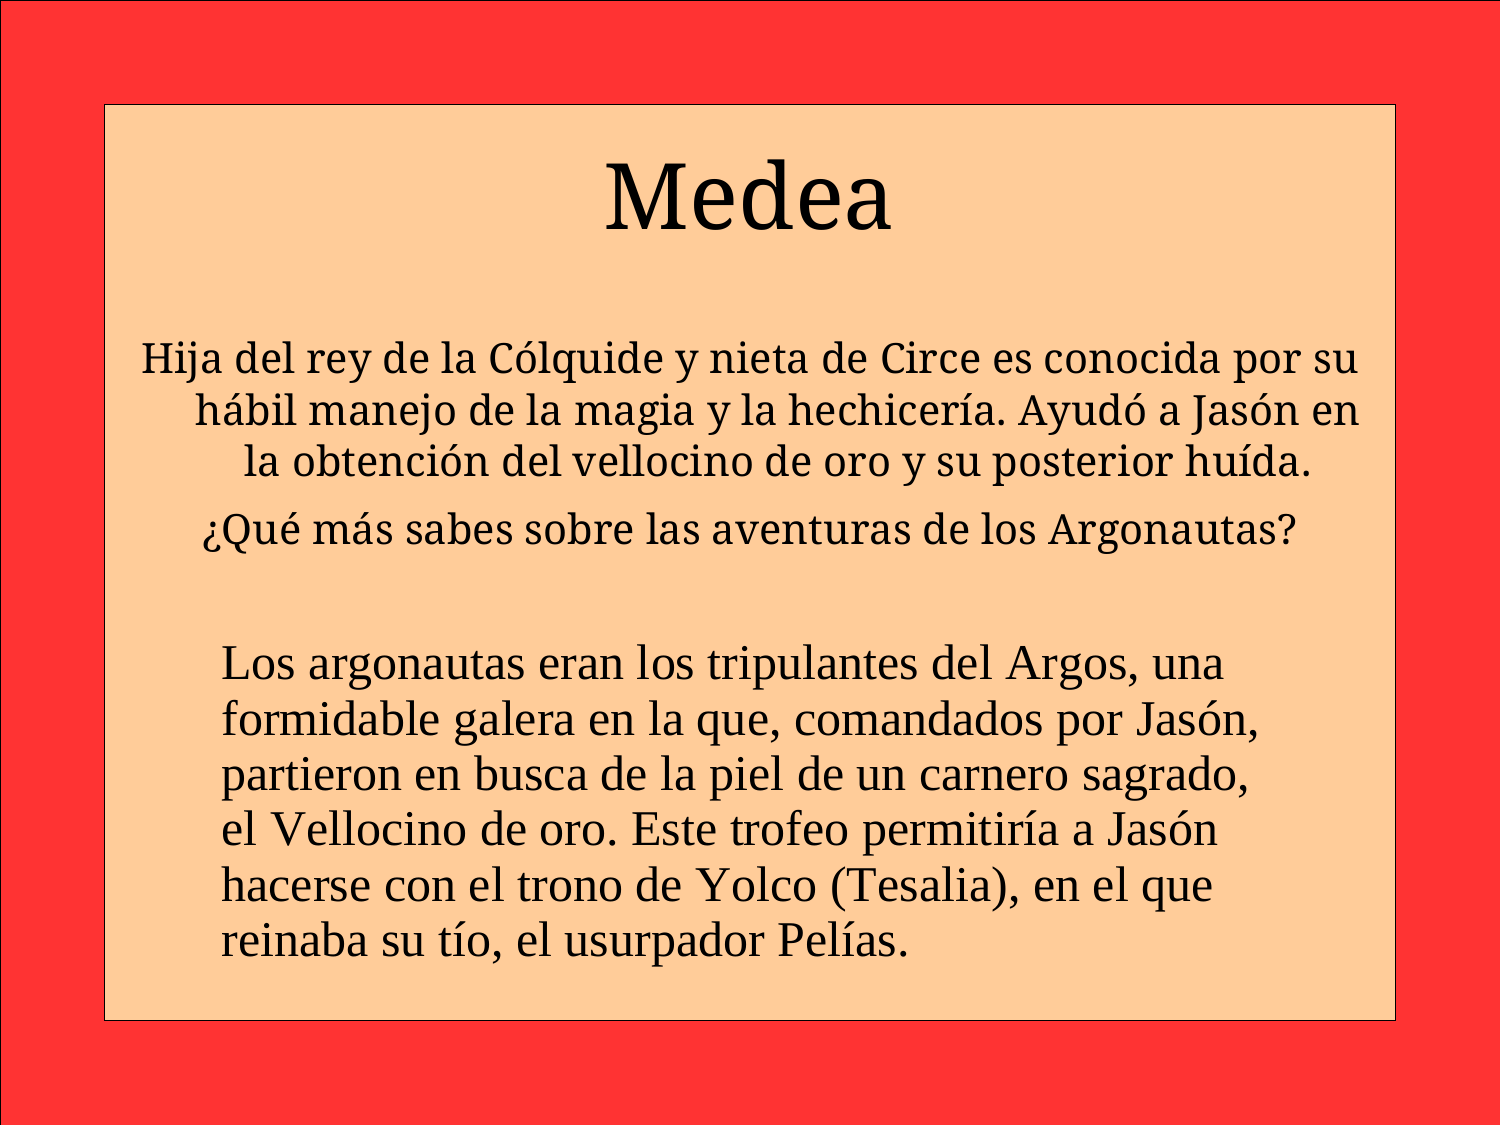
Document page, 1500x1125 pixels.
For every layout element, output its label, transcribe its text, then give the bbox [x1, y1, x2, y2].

title Medea [112, 105, 1388, 288]
text_box Los argonautas eran los tripulantes del Argos, una formidable galera en la que, comandados por Jasón, partieron en busca de la piel de un carnero sagrado, el Vellocino de oro. Este trofeo permitiría a Jasón hacerse con el trono de Yolco (Tesalia), en el que reinaba su tío, el usurpador Pelías. [206, 627, 1300, 975]
text_box [0, 0, 1500, 1125]
list Hija del rey de la Cólquide y nieta de Circe es conocida por su hábil manejo de la magia y la hechicería. Ayudó a Jasón en la obtención del vellocino de oro y su posterior huída. ¿Qué más sabes sobre las aventuras de los Argonautas? [112, 324, 1388, 1001]
